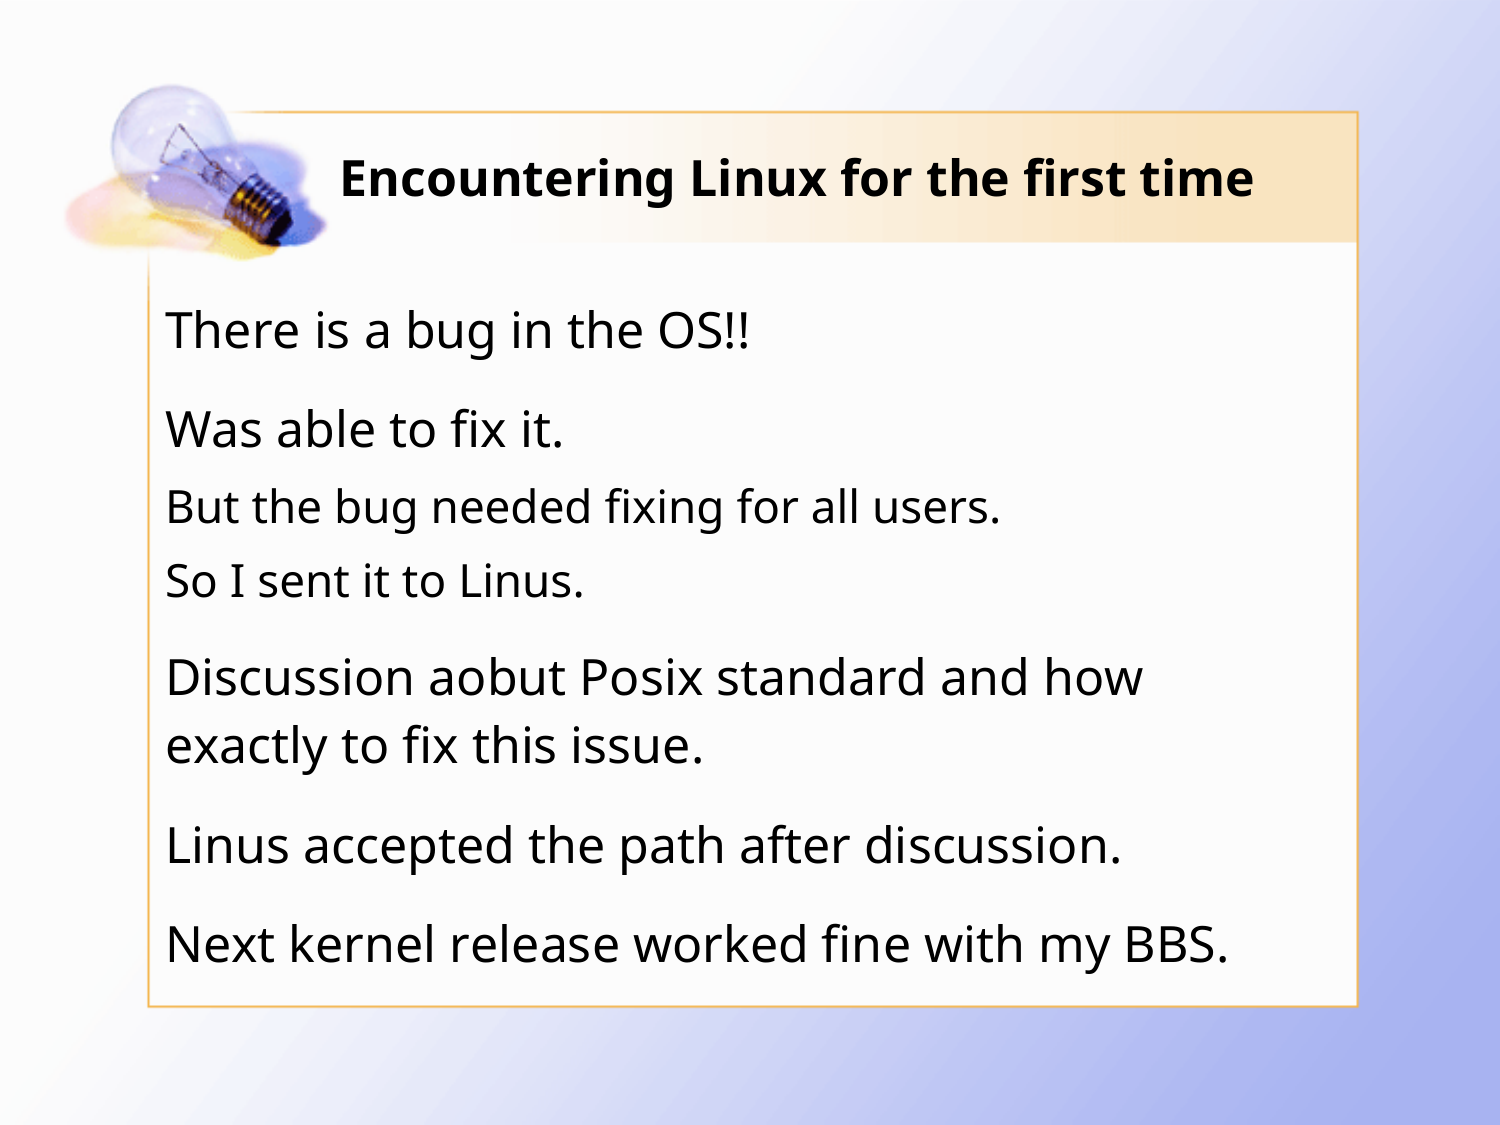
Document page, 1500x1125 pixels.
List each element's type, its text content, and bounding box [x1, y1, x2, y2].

picture [0, 0, 1500, 1125]
title Encountering Linux for the first time [324, 134, 1275, 222]
list There is a bug in the OS!! Was able to fix it. But the bug needed fixing for all users. So I sent it to Linus. Discussion aobut Posix standard and how exactly to fix this issue. Linus accepted the path after discussion. Next kernel release worked fine with my BBS. [150, 287, 1275, 1100]
